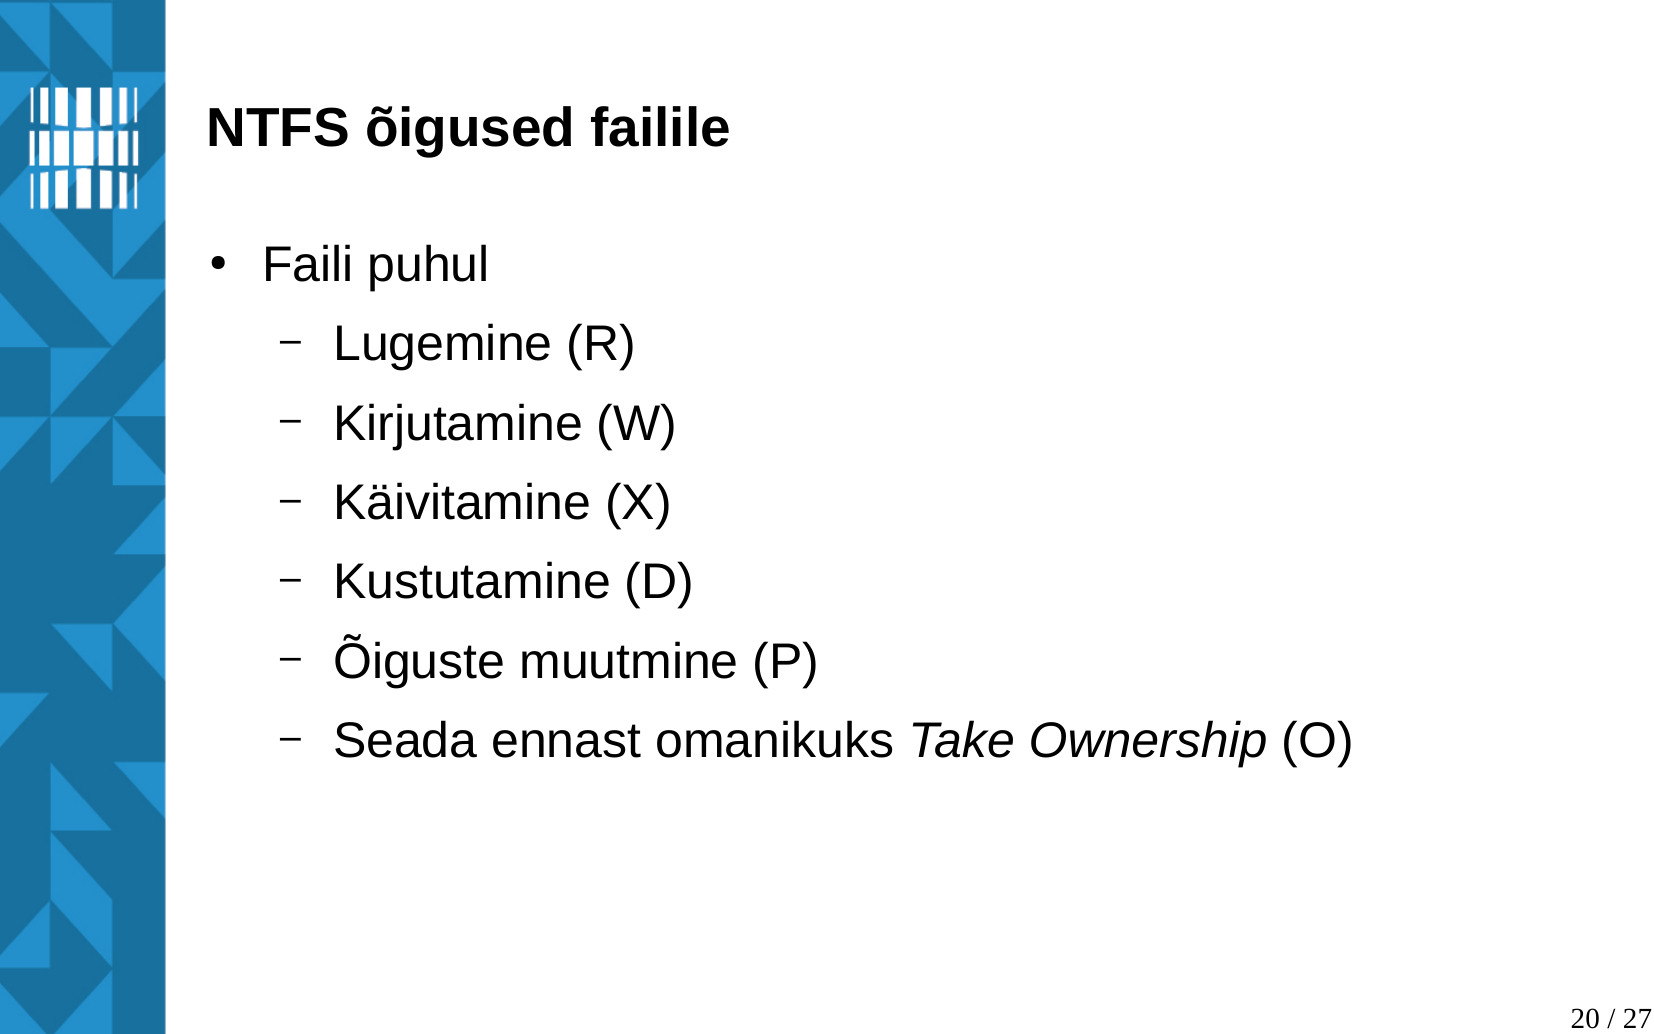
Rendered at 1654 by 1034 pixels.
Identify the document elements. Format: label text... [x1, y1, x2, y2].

list Faili puhul Lugemine (R) Kirjutamine (W) Käivitamine (X) Kustutamine (D) Õiguste muutmine (P) Seada ennast omanikuks Take Ownership (O) [191, 236, 1565, 886]
title NTFS õigused failile [206, 41, 1565, 214]
